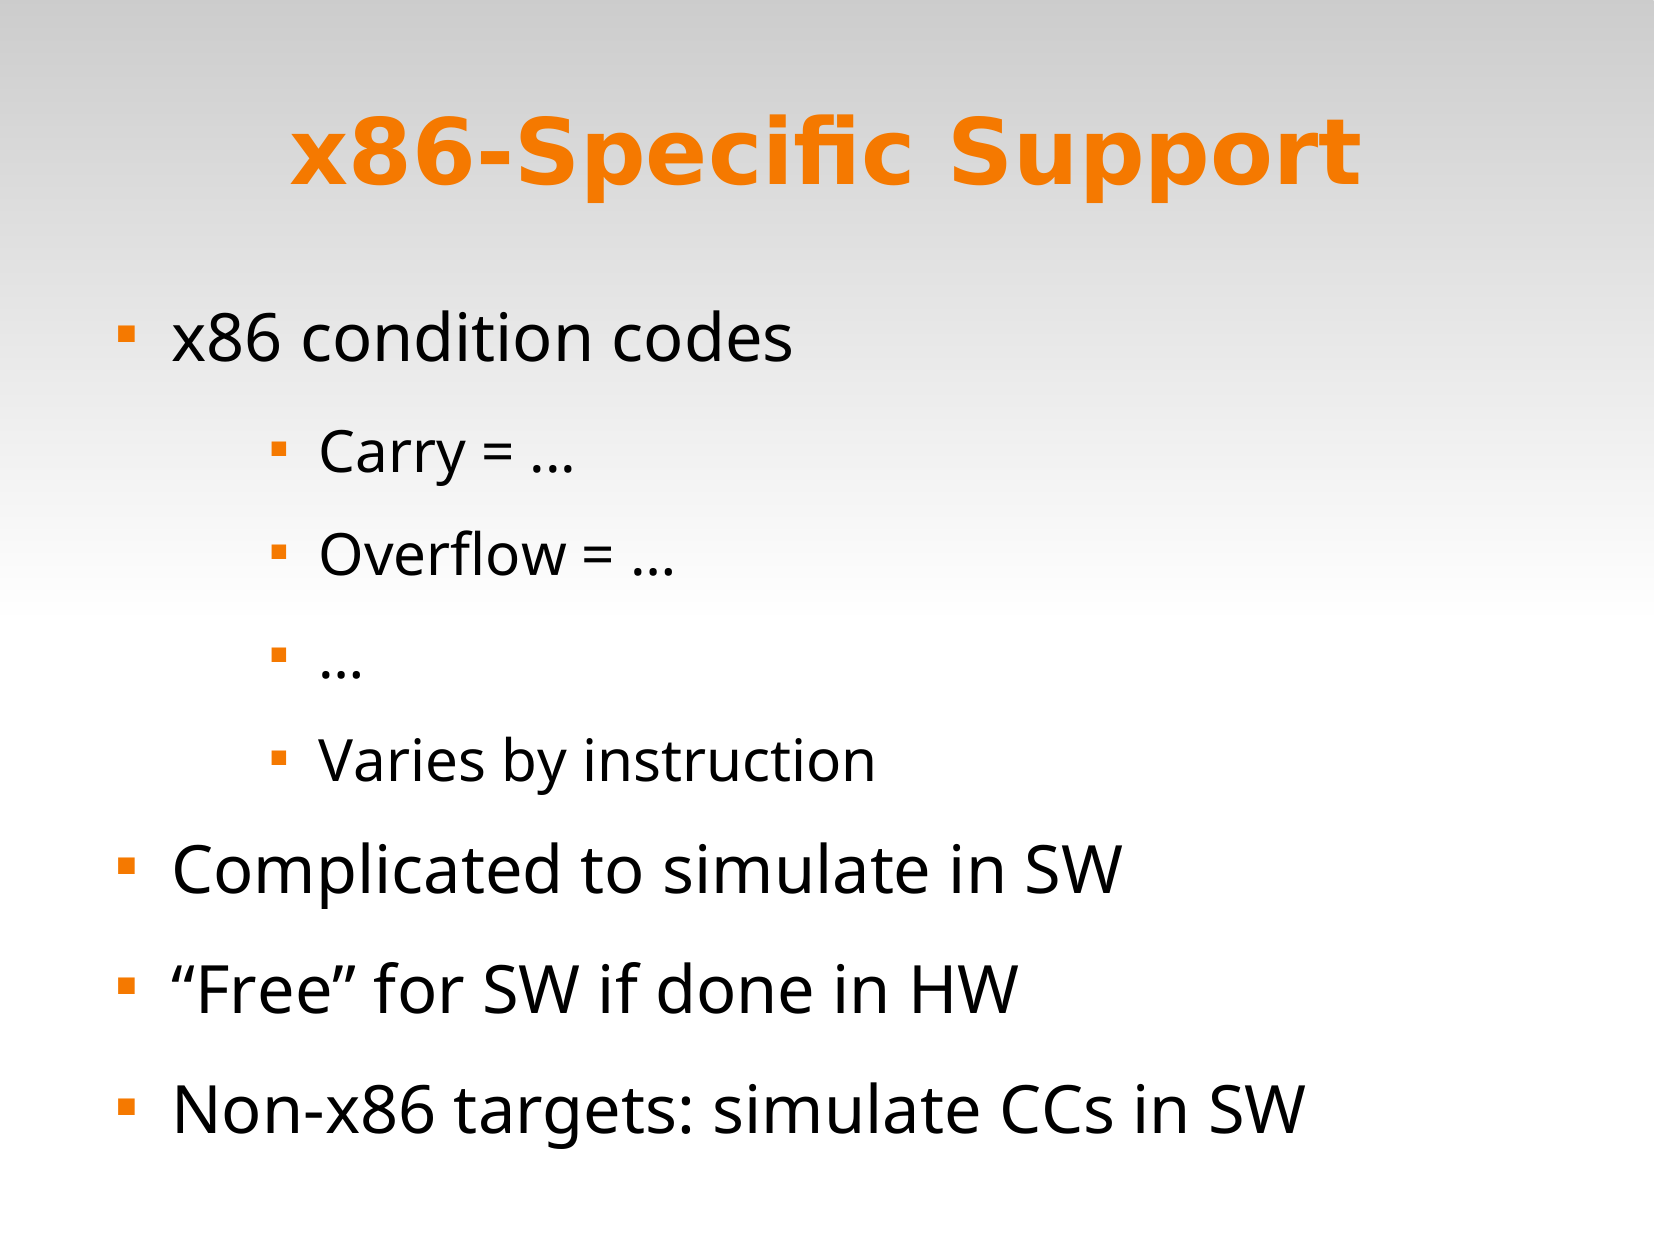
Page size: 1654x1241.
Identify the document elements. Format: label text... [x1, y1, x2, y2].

title x86-Specific Support [82, 56, 1571, 250]
list x86 condition codes Carry = ... Overflow = … … Varies by instruction Complicated to simulate in SW “Free” for SW if done in HW Non-x86 targets: simulate CCs in SW [82, 290, 1571, 1094]
